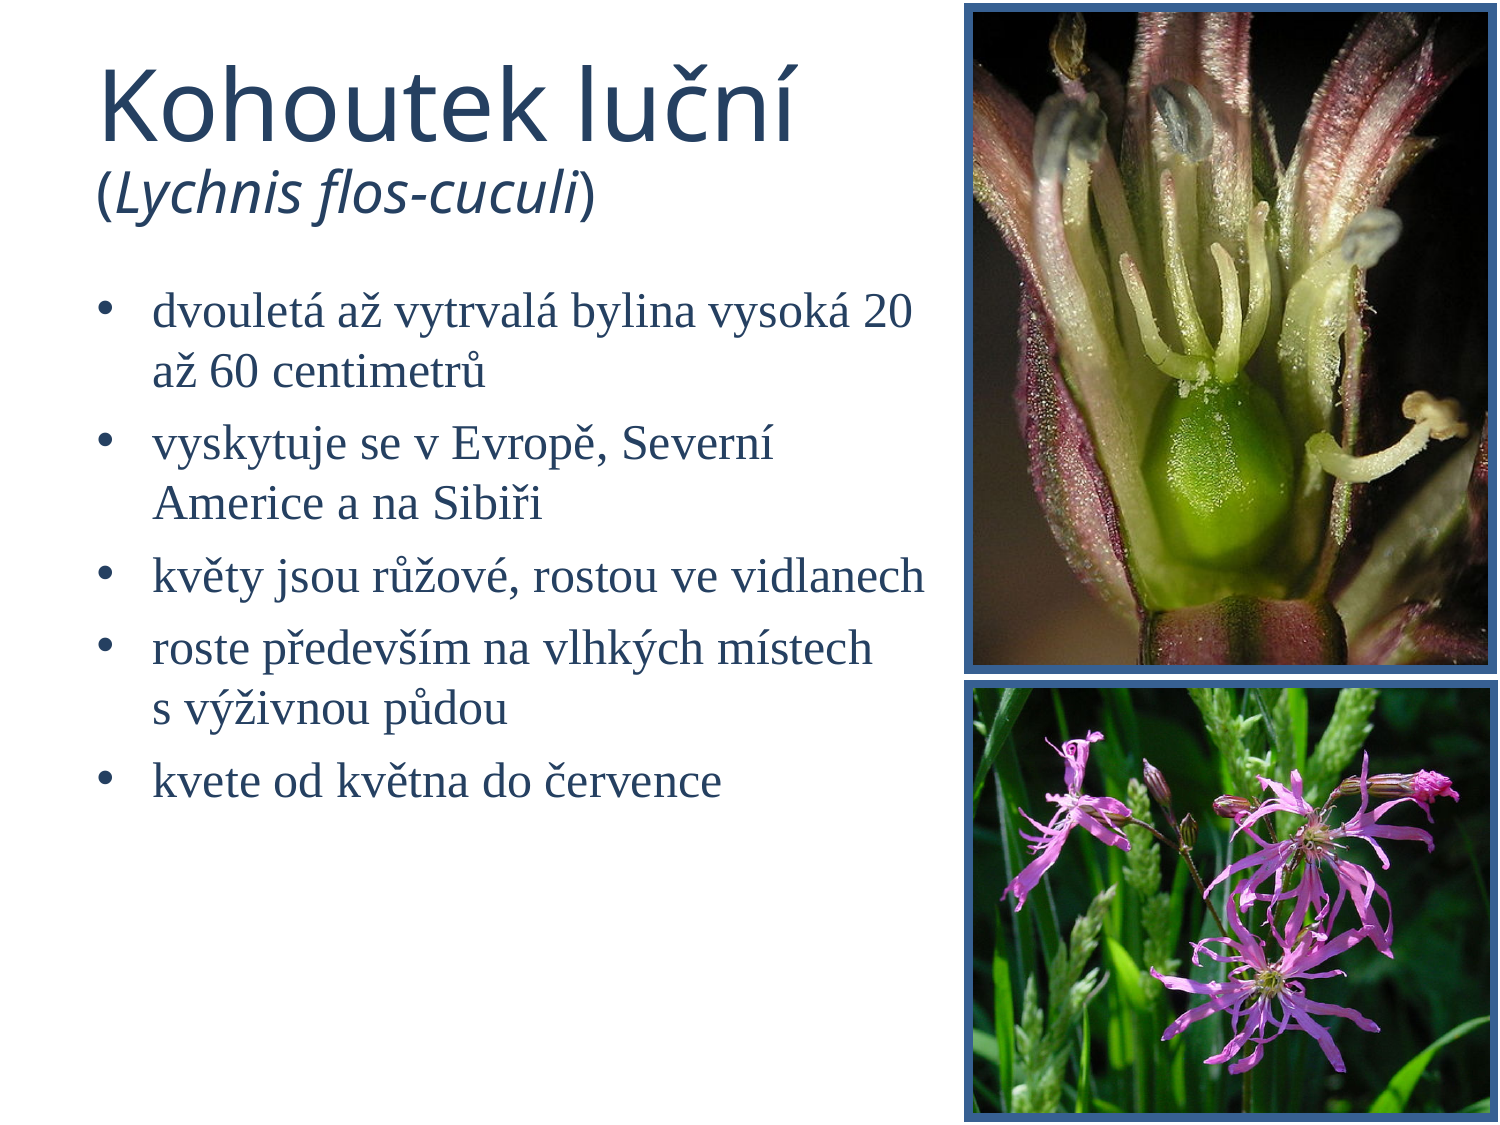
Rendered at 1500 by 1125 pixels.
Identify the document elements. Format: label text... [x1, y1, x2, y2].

picture [972, 11, 1489, 666]
text_box Kohoutek luční (Lychnis flos-cuculi) [81, 46, 964, 235]
text_box dvouletá až vytrvalá bylina vysoká 20 až 60 centimetrů vyskytuje se v Evropě, Severní Americe a na Sibiři květy jsou růžové, rostou ve vidlanech roste především na vlhkých místech s výživnou půdou kvete od května do července [81, 269, 973, 1032]
picture [972, 687, 1490, 1114]
